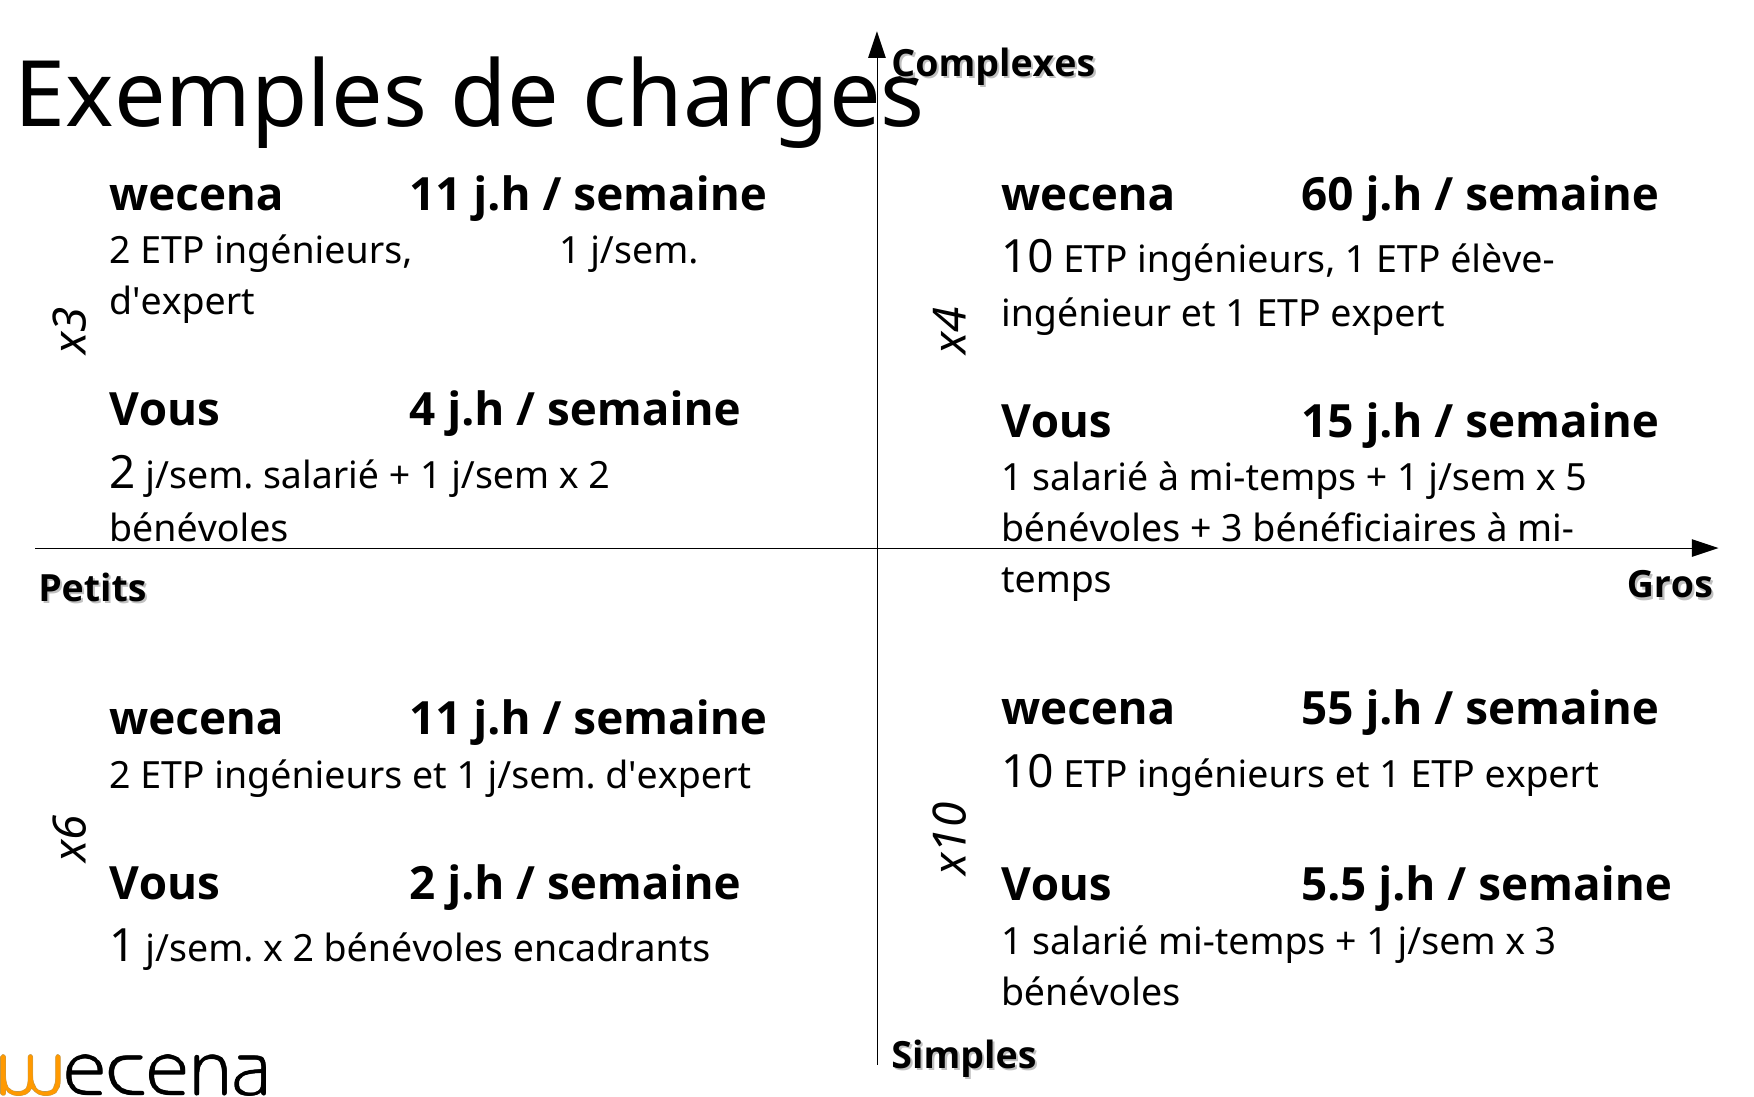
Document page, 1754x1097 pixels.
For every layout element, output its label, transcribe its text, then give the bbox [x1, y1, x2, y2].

text_box wecena 11 j.h / semaine 2 ETP ingénieurs, 1 j/sem. d'expert Vous 4 j.h / semaine 2 j/sem. salarié + 1 j/sem x 2 bénévoles [94, 153, 798, 423]
text_box wecena 60 j.h / semaine 10 ETP ingénieurs, 1 ETP élève-ingénieur et 1 ETP expert Vous 15 j.h / semaine 1 salarié à mi-temps + 1 j/sem x 5 bénévoles + 3 bénéficiaires à mi-temps [986, 153, 1689, 512]
text_box Petits [23, 554, 152, 615]
title Exemples de charges [0, 0, 1579, 183]
text_box x6 [17, 690, 93, 957]
text_box Simples [876, 1020, 1042, 1081]
text_box Complexes [876, 28, 1099, 89]
text_box x3 [17, 183, 93, 449]
text_box x10 [897, 690, 973, 957]
picture [0, 1054, 266, 1097]
text_box x4 [897, 183, 973, 449]
text_box wecena 11 j.h / semaine 2 ETP ingénieurs et 1 j/sem. d'expert Vous 2 j.h / semaine 1 j/sem. x 2 bénévoles encadrants [94, 678, 798, 947]
text_box Gros [1612, 550, 1724, 611]
text_box wecena 55 j.h / semaine 10 ETP ingénieurs et 1 ETP expert Vous 5.5 j.h / semaine 1 salarié mi-temps + 1 j/sem x 3 bénévoles [986, 668, 1689, 982]
